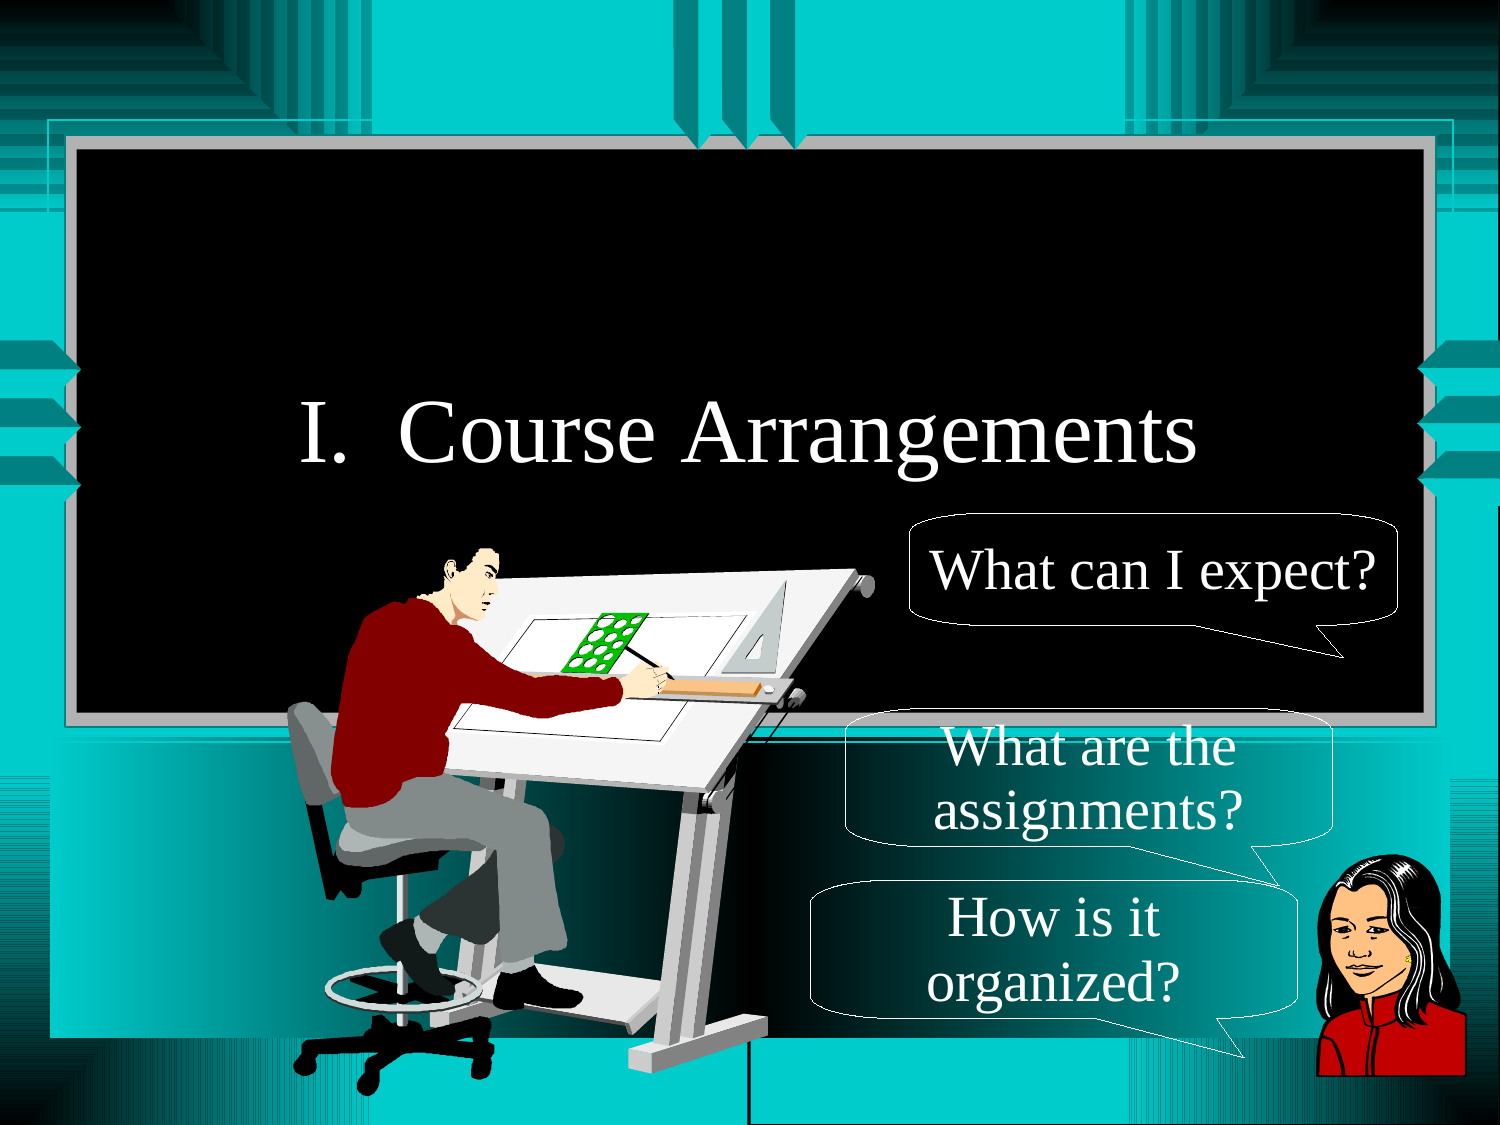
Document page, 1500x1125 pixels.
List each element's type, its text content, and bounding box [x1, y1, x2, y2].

text_box What are the assignments? [845, 708, 1333, 886]
title I. Course Arrangements [112, 337, 1388, 525]
picture [287, 522, 875, 1097]
picture [1316, 854, 1467, 1077]
text_box How is it organized? [810, 880, 1298, 1058]
text_box What can I expect? [909, 513, 1398, 658]
